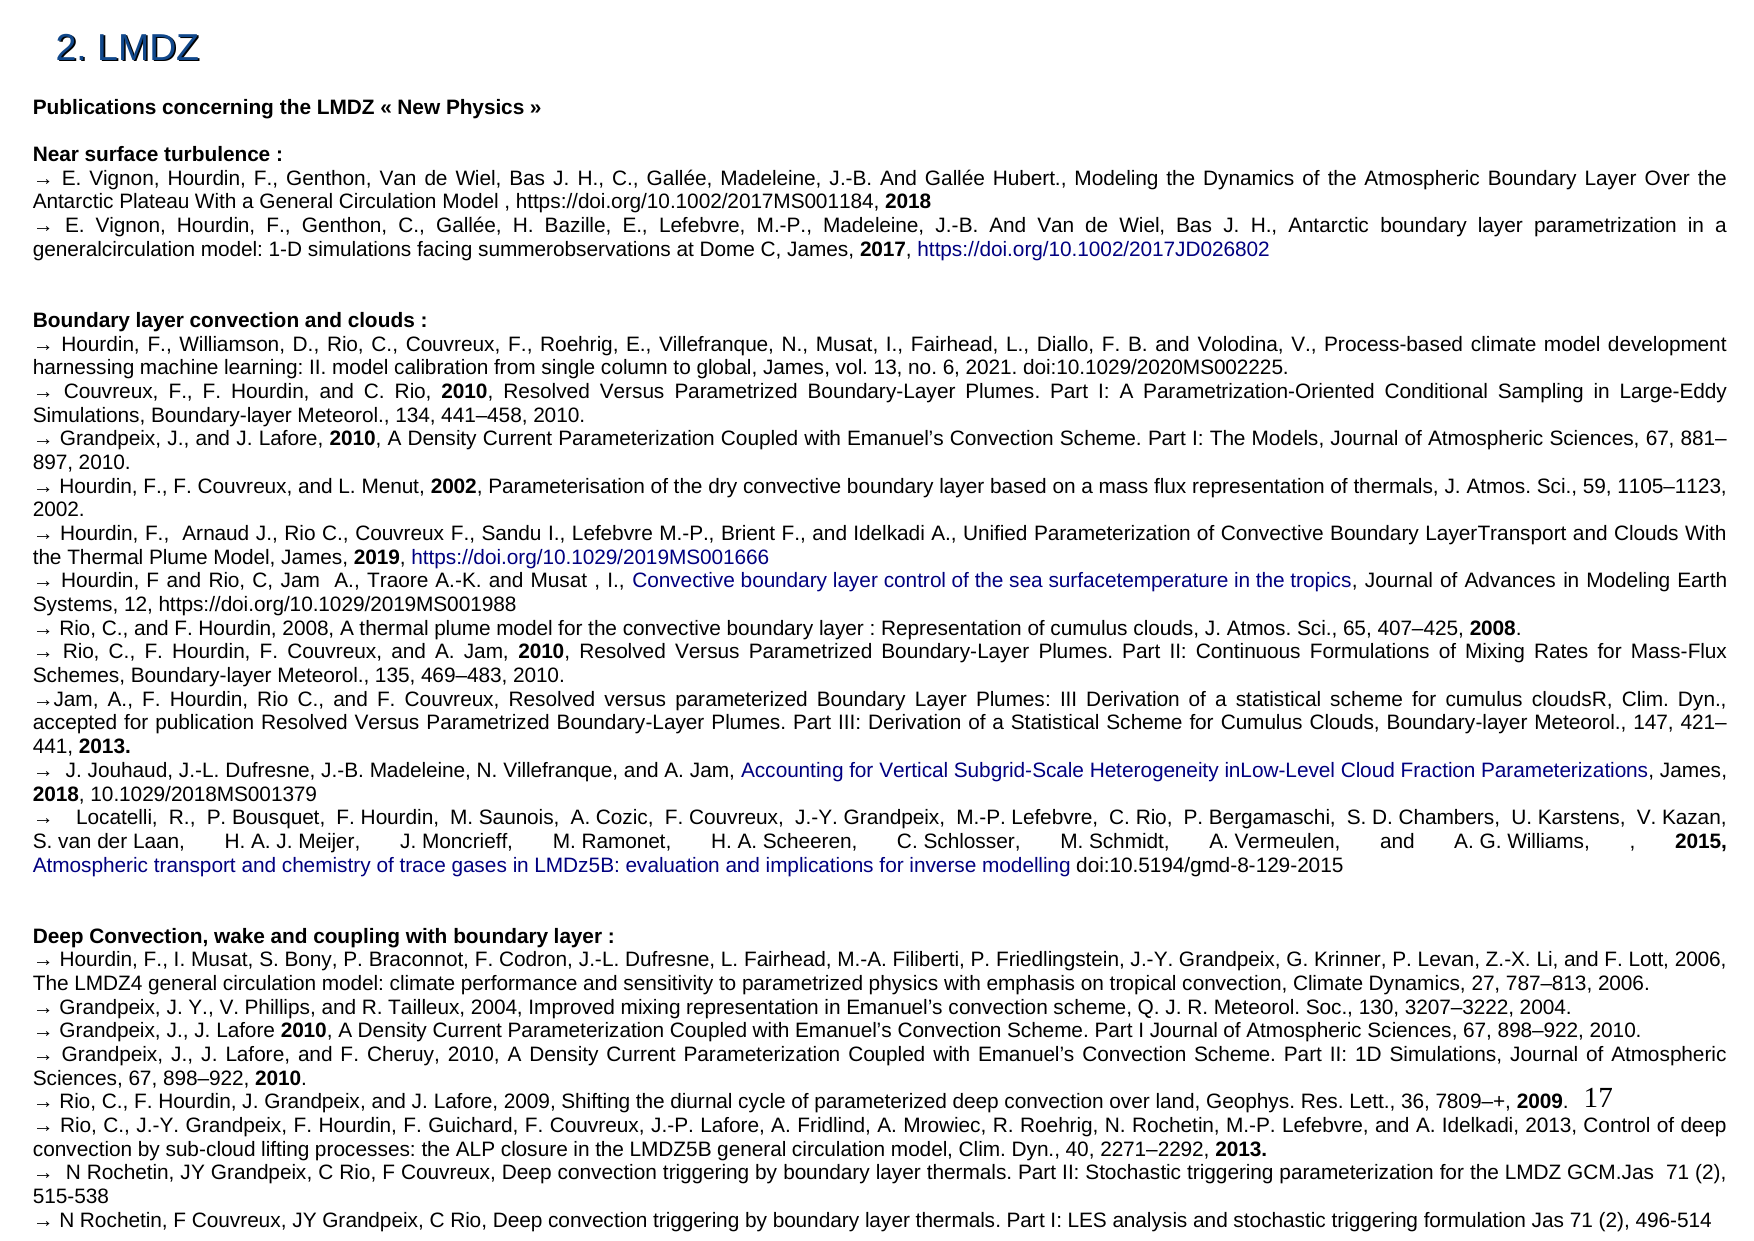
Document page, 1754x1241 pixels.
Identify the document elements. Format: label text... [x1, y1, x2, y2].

text_box Publications concerning the LMDZ « New Physics » Near surface turbulence : → E. Vignon, Hourdin, F., Genthon, Van de Wiel, Bas J. H., C., Gallée, Madeleine, J.-B. And Gallée Hubert., Modeling the Dynamics of the Atmospheric Boundary Layer Over the Antarctic Plateau With a General Circulation Model , https://doi.org/10.1002/2017MS001184, 2018 → E. Vignon, Hourdin, F., Genthon, C., Gallée, H. Bazille, E., Lefebvre, M.-P., Madeleine, J.-B. And Van de Wiel, Bas J. H., Antarctic boundary layer parametrization in a generalcirculation model: 1-D simulations facing summerobservations at Dome C, James, 2017, https://doi.org/10.1002/2017JD026802 Boundary layer convection and clouds : → Hourdin, F., Williamson, D., Rio, C., Couvreux, F., Roehrig, E., Villefranque, N., Musat, I., Fairhead, L., Diallo, F. B. and Volodina, V., Process-based climate model development harnessing machine learning: II. model calibration from single column to global, James, vol. 13, no. 6, 2021. doi:10.1029/2020MS002225. → Couvreux, F., F. Hourdin, and C. Rio, 2010, Resolved Versus Parametrized Boundary-Layer Plumes. Part I: A Parametrization-Oriented Conditional Sampling in Large-Eddy Simulations, Boundary-layer Meteorol., 134, 441–458, 2010. → Grandpeix, J., and J. Lafore, 2010, A Density Current Parameterization Coupled with Emanuel’s Convection Scheme. Part I: The Models, Journal of Atmospheric Sciences, 67, 881–897, 2010. → Hourdin, F., F. Couvreux, and L. Menut, 2002, Parameterisation of the dry convective boundary layer based on a mass flux representation of thermals, J. Atmos. Sci., 59, 1105–1123, 2002. → Hourdin, F., Arnaud J., Rio C., Couvreux F., Sandu I., Lefebvre M.-P., Brient F., and Idelkadi A., Unified Parameterization of Convective Boundary LayerTransport and Clouds With the Thermal Plume Model, James, 2019, https://doi.org/10.1029/2019MS001666 → Hourdin, F and Rio, C, Jam A., Traore A.-K. and Musat , I., Convective boundary layer control of the sea surfacetemperature in the tropics, Journal of Advances in Modeling Earth Systems, 12, https://doi.org/10.1029/2019MS001988 → Rio, C., and F. Hourdin, 2008, A thermal plume model for the convective boundary layer : Representation of cumulus clouds, J. Atmos. Sci., 65, 407–425, 2008. → Rio, C., F. Hourdin, F. Couvreux, and A. Jam, 2010, Resolved Versus Parametrized Boundary-Layer Plumes. Part II: Continuous Formulations of Mixing Rates for Mass-Flux Schemes, Boundary-layer Meteorol., 135, 469–483, 2010. →Jam, A., F. Hourdin, Rio C., and F. Couvreux, Resolved versus parameterized Boundary Layer Plumes: III Derivation of a statistical scheme for cumulus cloudsR, Clim. Dyn., accepted for publication Resolved Versus Parametrized Boundary-Layer Plumes. Part III: Derivation of a Statistical Scheme for Cumulus Clouds, Boundary-layer Meteorol., 147, 421–441, 2013. → J. Jouhaud, J.-L. Dufresne, J.-B. Madeleine, N. Villefranque, and A. Jam, Accounting for Vertical Subgrid-Scale Heterogeneity inLow-Level Cloud Fraction Parameterizations, James, 2018, 10.1029/2018MS001379 → Locatelli, R., P. Bousquet, F. Hourdin, M. Saunois, A. Cozic, F. Couvreux, J.-Y. Grandpeix, M.-P. Lefebvre, C. Rio, P. Bergamaschi, S. D. Chambers, U. Karstens, V. Kazan, S. van der Laan, H. A. J. Meijer, J. Moncrieff, M. Ramonet, H. A. Scheeren, C. Schlosser, M. Schmidt, A. Vermeulen, and A. G. Williams, , 2015, Atmospheric transport and chemistry of trace gases in LMDz5B: evaluation and implications for inverse modelling doi:10.5194/gmd-8-129-2015 Deep Convection, wake and coupling with boundary layer : → Hourdin, F., I. Musat, S. Bony, P. Braconnot, F. Codron, J.-L. Dufresne, L. Fairhead, M.-A. Filiberti, P. Friedlingstein, J.-Y. Grandpeix, G. Krinner, P. Levan, Z.-X. Li, and F. Lott, 2006, The LMDZ4 general circulation model: climate performance and sensitivity to parametrized physics with emphasis on tropical convection, Climate Dynamics, 27, 787–813, 2006. → Grandpeix, J. Y., V. Phillips, and R. Tailleux, 2004, Improved mixing representation in Emanuel’s convection scheme, Q. J. R. Meteorol. Soc., 130, 3207–3222, 2004. → Grandpeix, J., J. Lafore 2010, A Density Current Parameterization Coupled with Emanuel’s Convection Scheme. Part I Journal of Atmospheric Sciences, 67, 898–922, 2010. → Grandpeix, J., J. Lafore, and F. Cheruy, 2010, A Density Current Parameterization Coupled with Emanuel’s Convection Scheme. Part II: 1D Simulations, Journal of Atmospheric Sciences, 67, 898–922, 2010. → Rio, C., F. Hourdin, J. Grandpeix, and J. Lafore, 2009, Shifting the diurnal cycle of parameterized deep convection over land, Geophys. Res. Lett., 36, 7809–+, 2009. → Rio, C., J.-Y. Grandpeix, F. Hourdin, F. Guichard, F. Couvreux, J.-P. Lafore, A. Fridlind, A. Mrowiec, R. Roehrig, N. Rochetin, M.-P. Lefebvre, and A. Idelkadi, 2013, Control of deep convection by sub-cloud lifting processes: the ALP closure in the LMDZ5B general circulation model, Clim. Dyn., 40, 2271–2292, 2013. → N Rochetin, JY Grandpeix, C Rio, F Couvreux, Deep convection triggering by boundary layer thermals. Part II: Stochastic triggering parameterization for the LMDZ GCM.Jas 71 (2), 515-538 → N Rochetin, F Couvreux, JY Grandpeix, C Rio, Deep convection triggering by boundary layer thermals. Part I: LES analysis and stochastic triggering formulation Jas 71 (2), 496-514 [18, 88, 1742, 1241]
text_box 2. LMDZ [40, 15, 276, 76]
